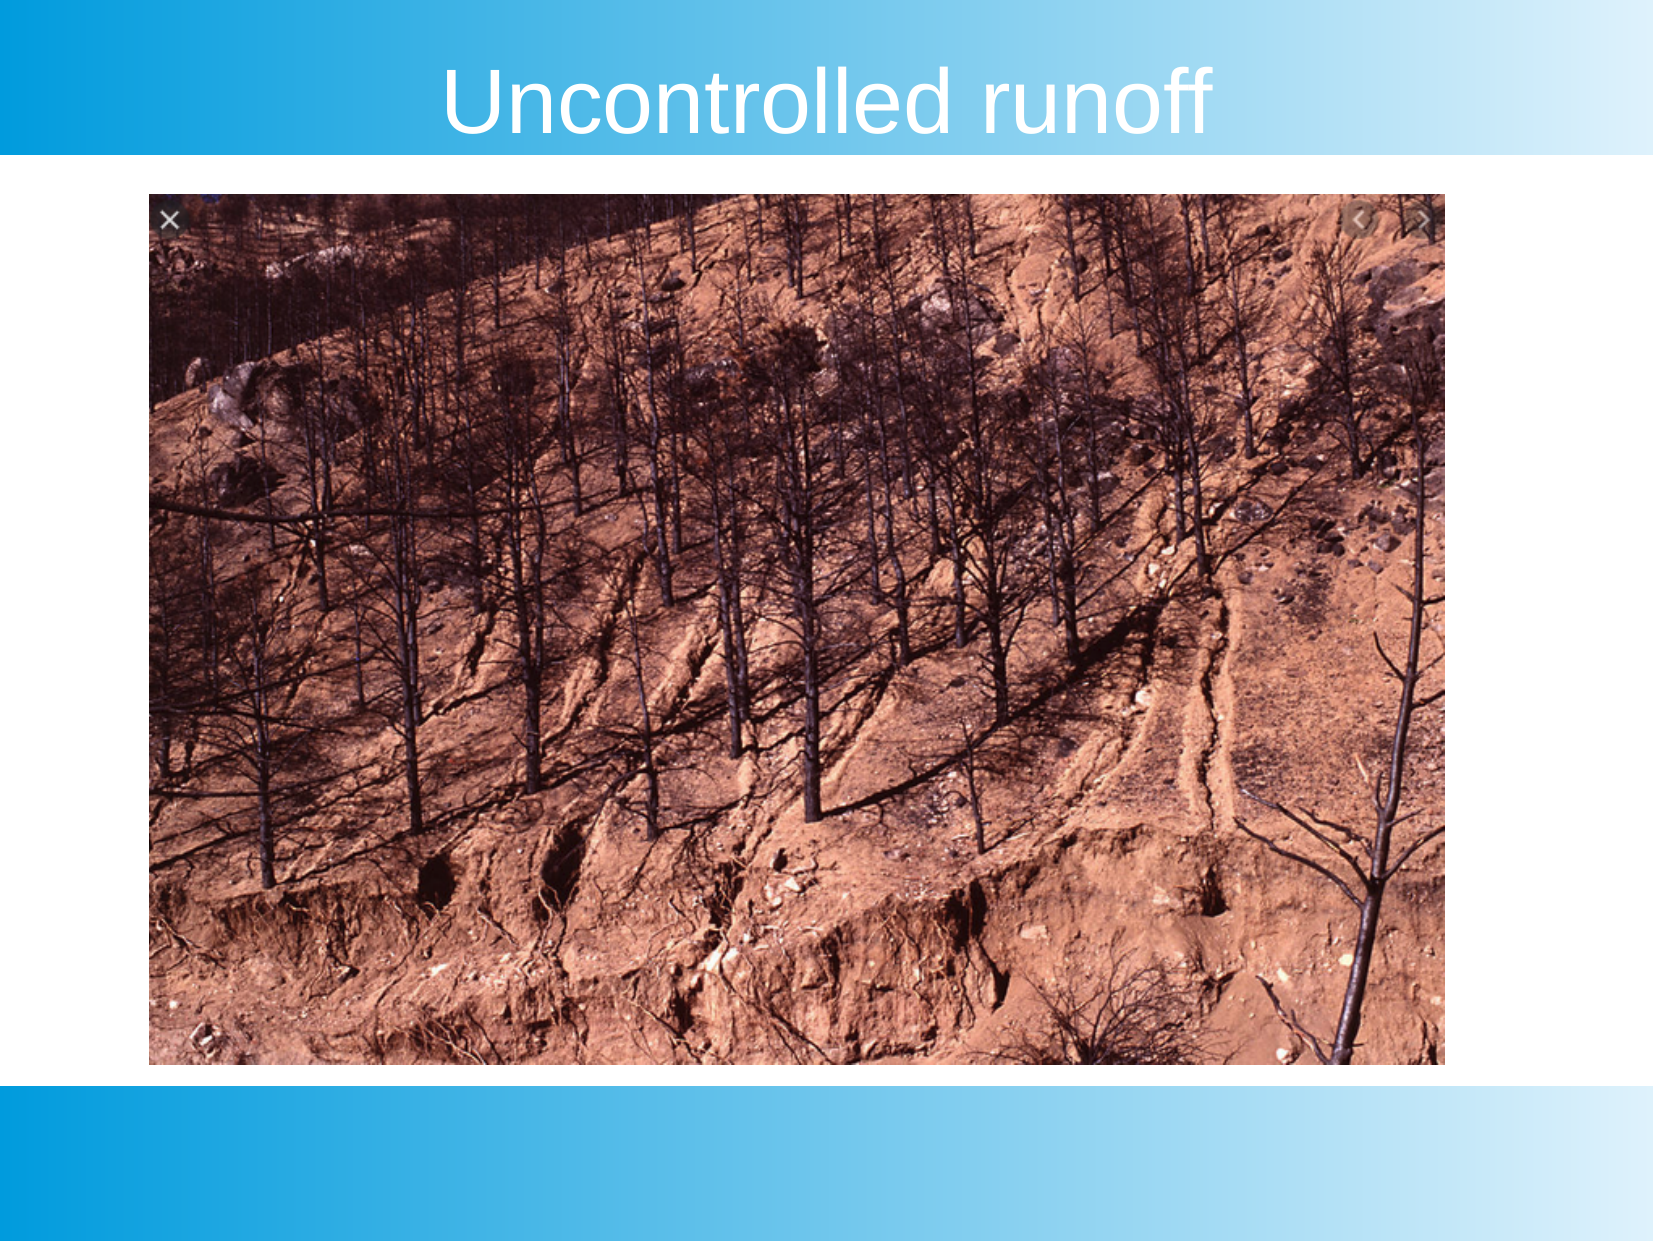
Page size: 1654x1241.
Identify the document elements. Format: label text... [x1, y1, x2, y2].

title Uncontrolled runoff [82, 49, 1571, 155]
picture [149, 194, 1445, 1066]
